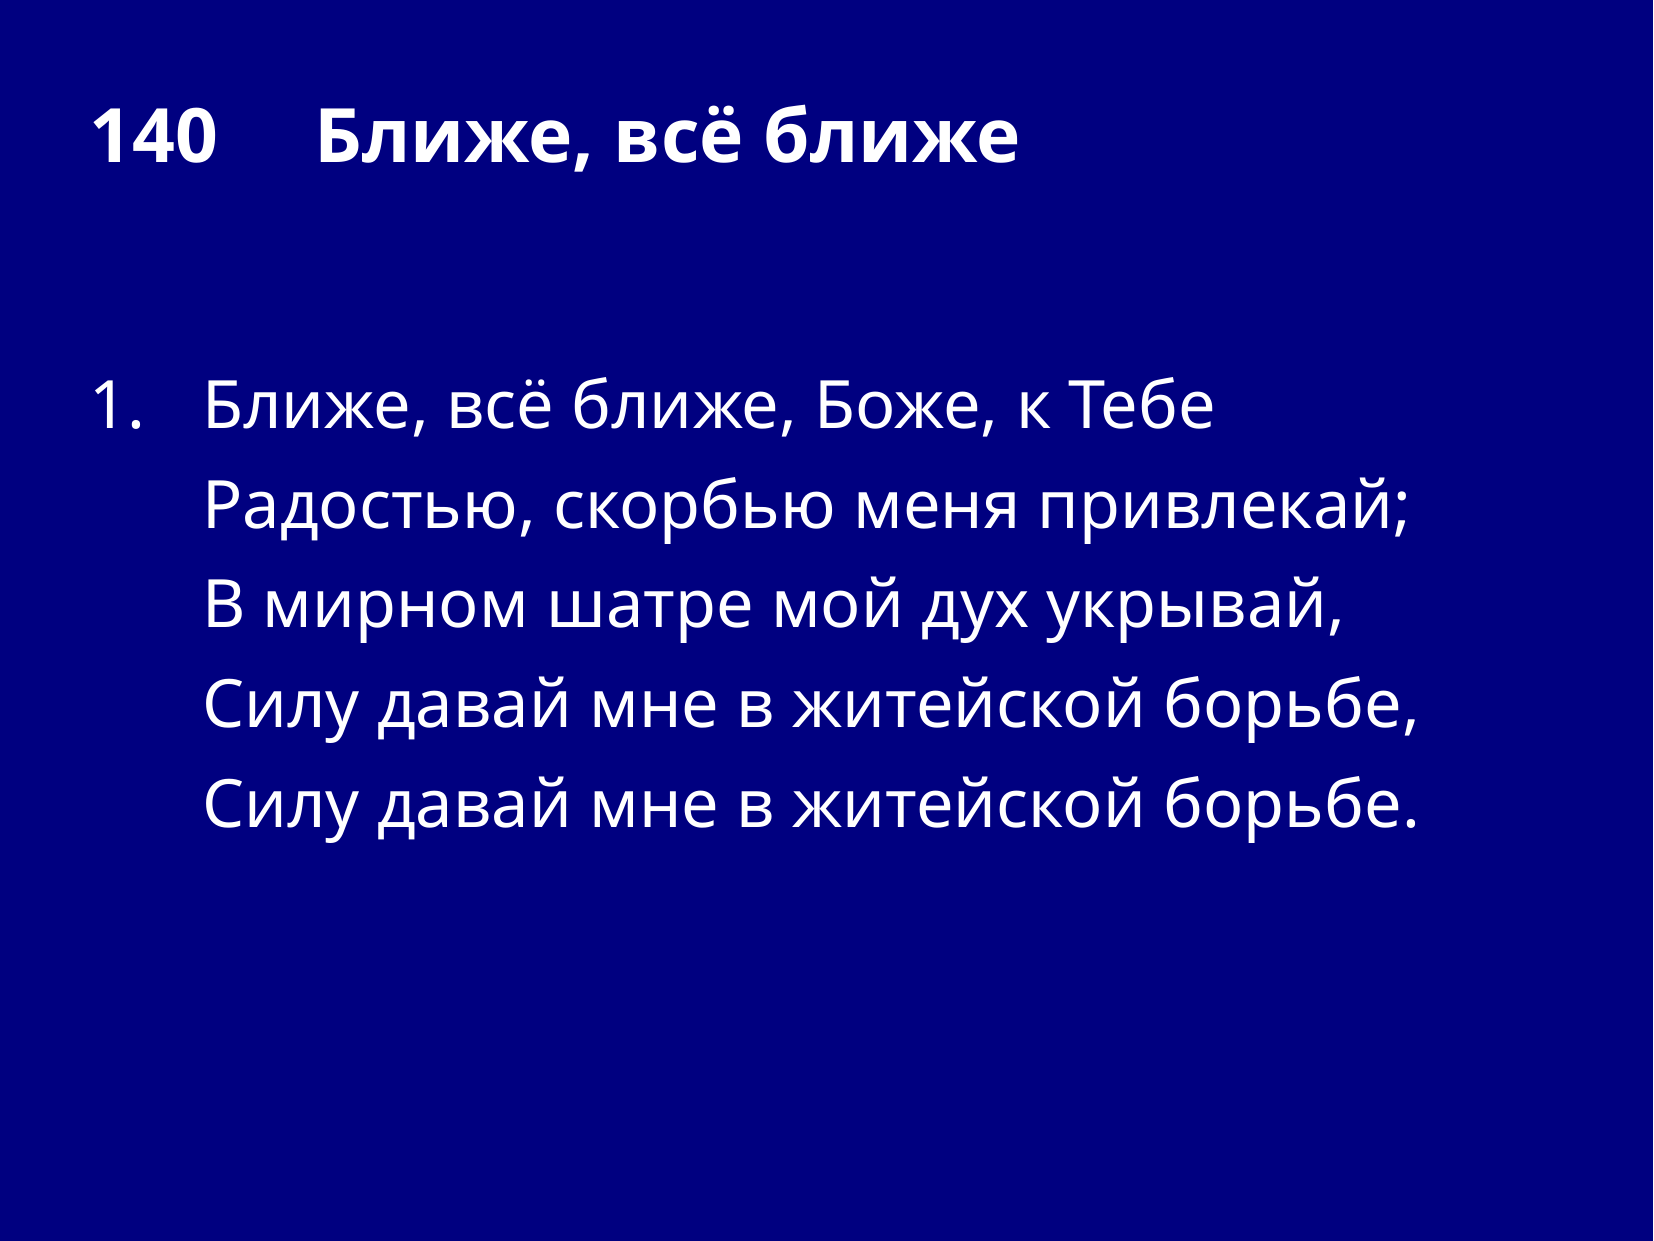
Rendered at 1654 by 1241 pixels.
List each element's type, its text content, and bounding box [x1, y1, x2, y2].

text_box 1. Ближе, всё ближе, Боже, к Тебе Радостью, скорбью меня привлекай; В мирном шатре мой дух укрывай, Силу давай мне в житейской борьбе, Силу давай мне в житейской борьбе. [75, 188, 1576, 1163]
text_box 140 Ближе, всё ближе [75, 75, 1576, 188]
